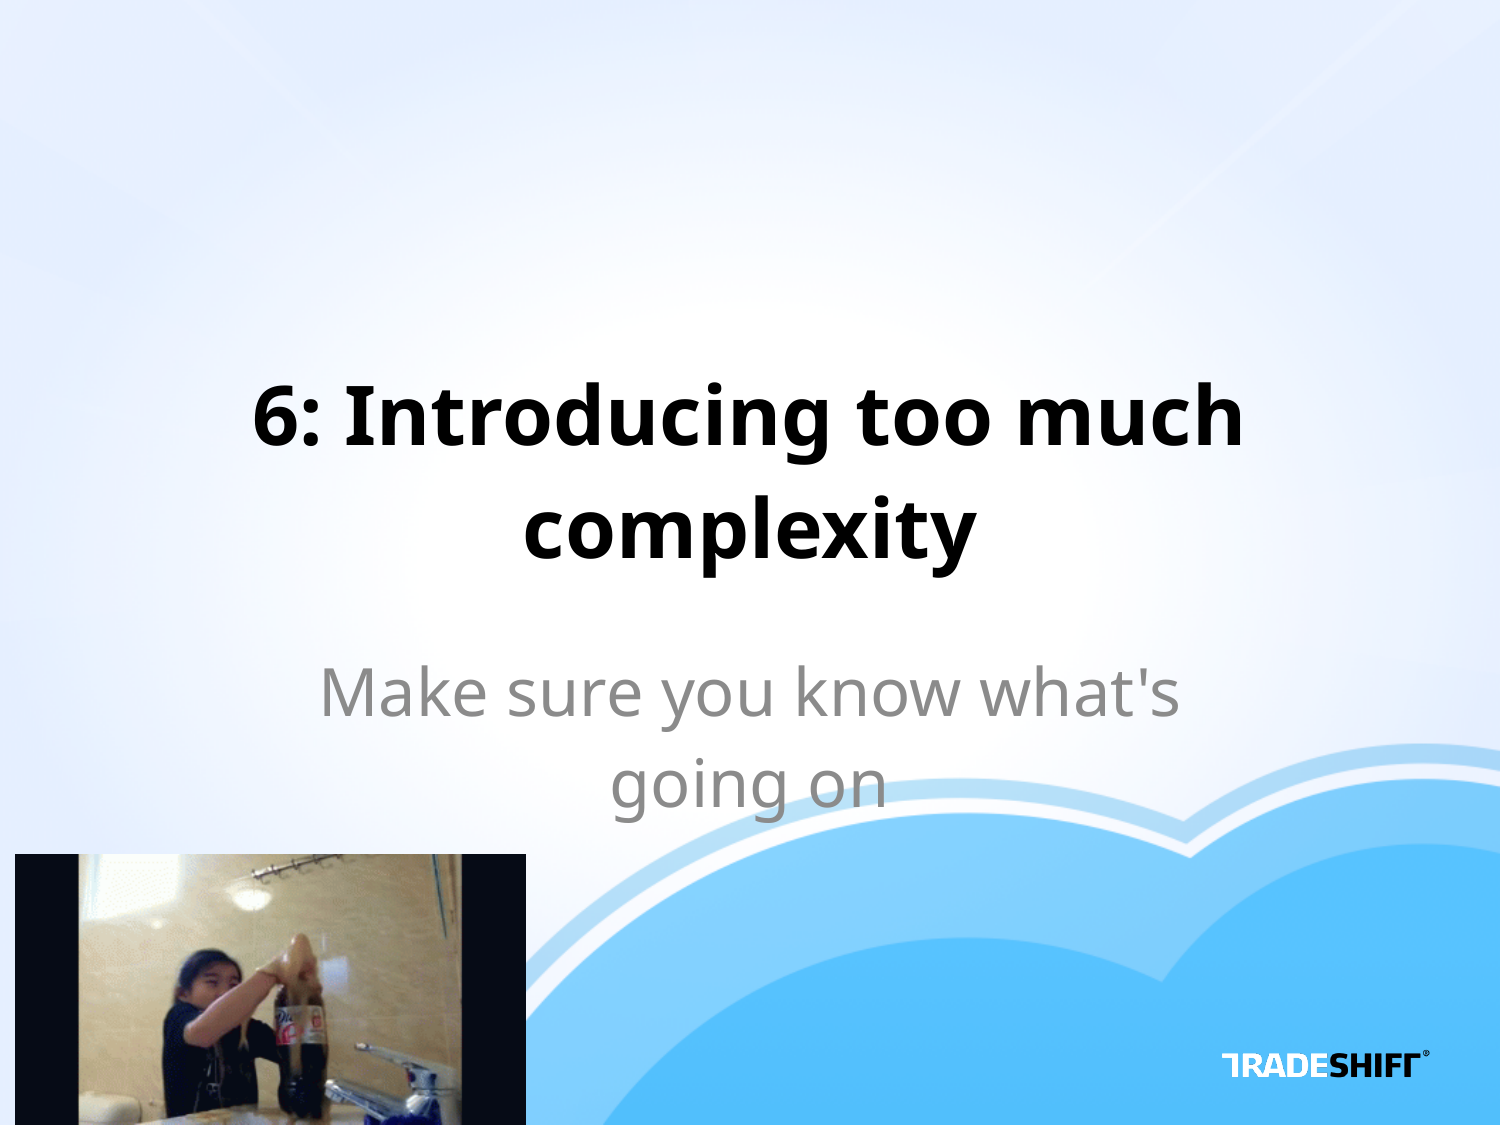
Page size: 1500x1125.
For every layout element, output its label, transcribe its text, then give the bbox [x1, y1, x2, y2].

text_box Make sure you know what's going on [225, 637, 1276, 925]
title 6: Introducing too much complexity [112, 349, 1388, 591]
picture [0, 0, 1500, 1125]
